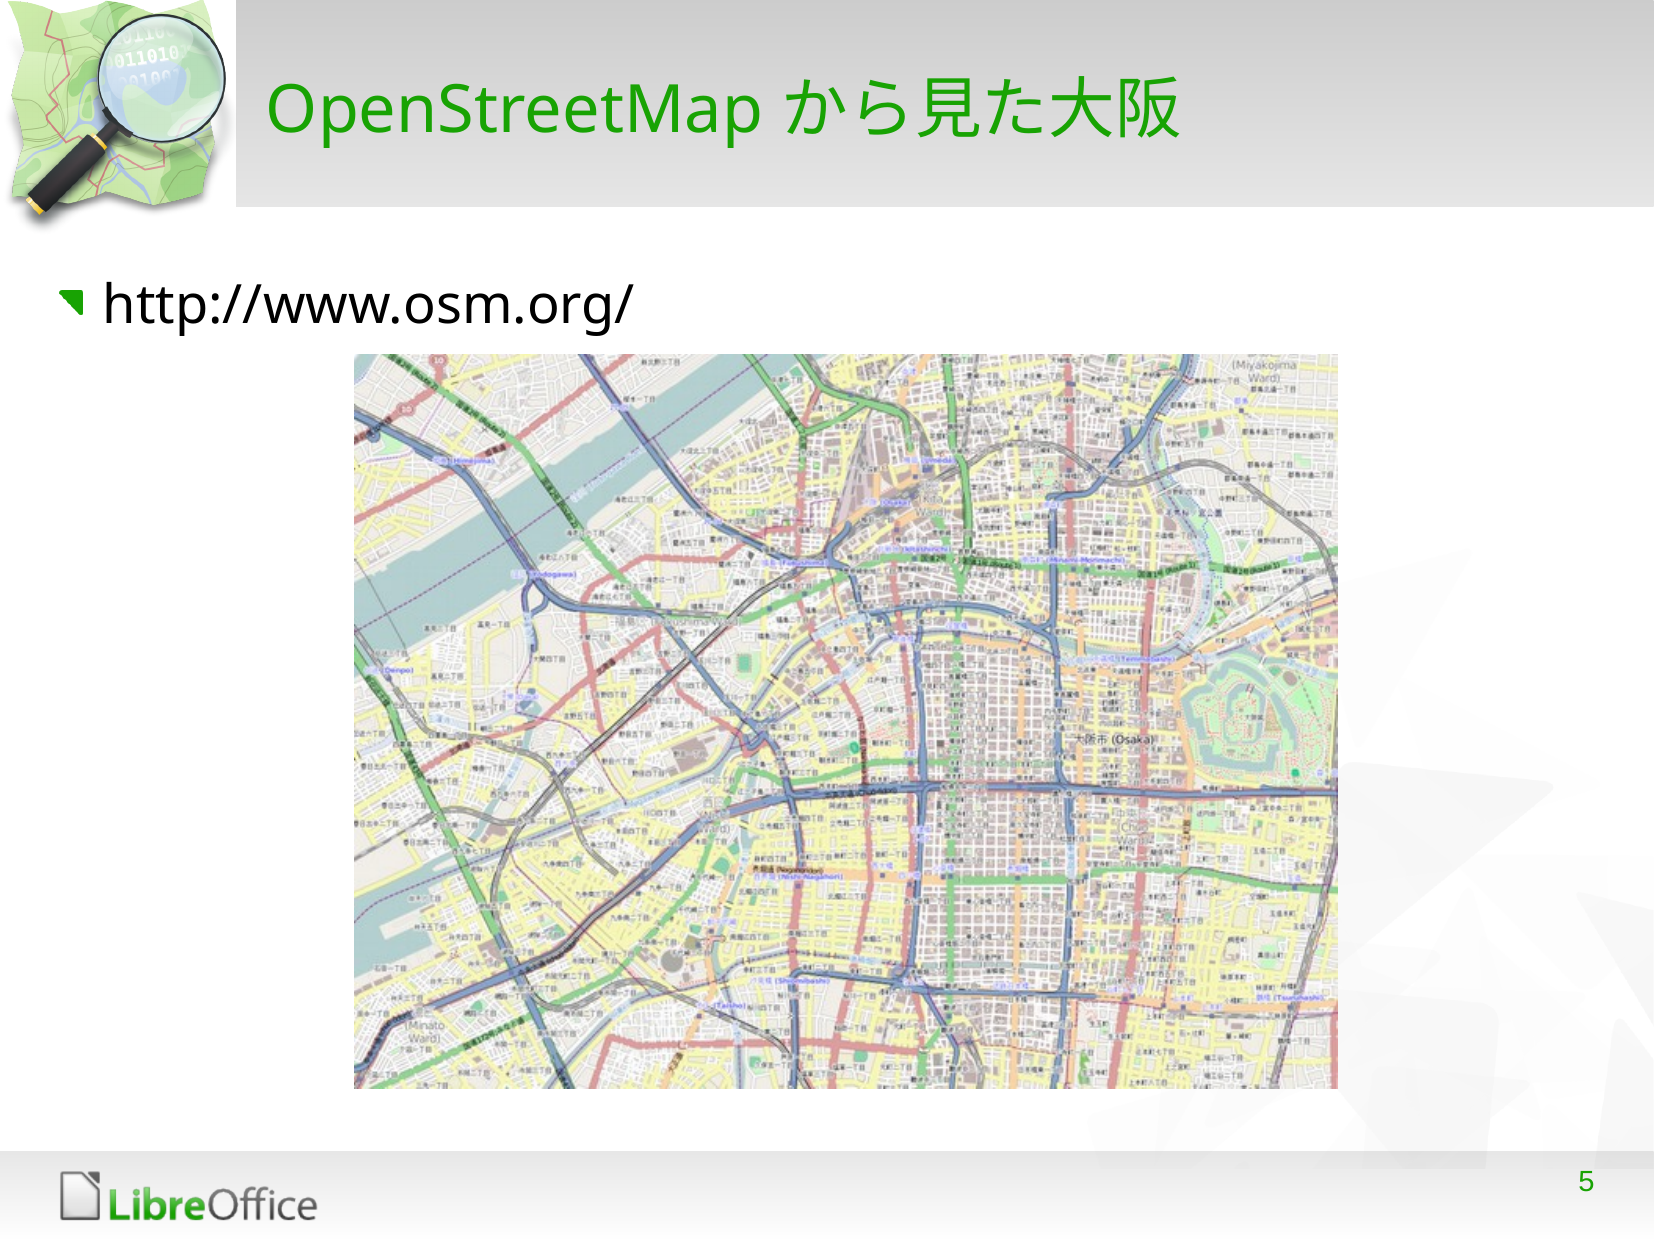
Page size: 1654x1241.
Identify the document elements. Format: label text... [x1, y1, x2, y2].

title OpenStreetMapから見た大阪 [265, 29, 1595, 178]
picture [41, 1152, 337, 1240]
picture [354, 354, 1654, 1169]
picture [0, 0, 237, 237]
list http://www.osm.org/ [59, 265, 1595, 355]
